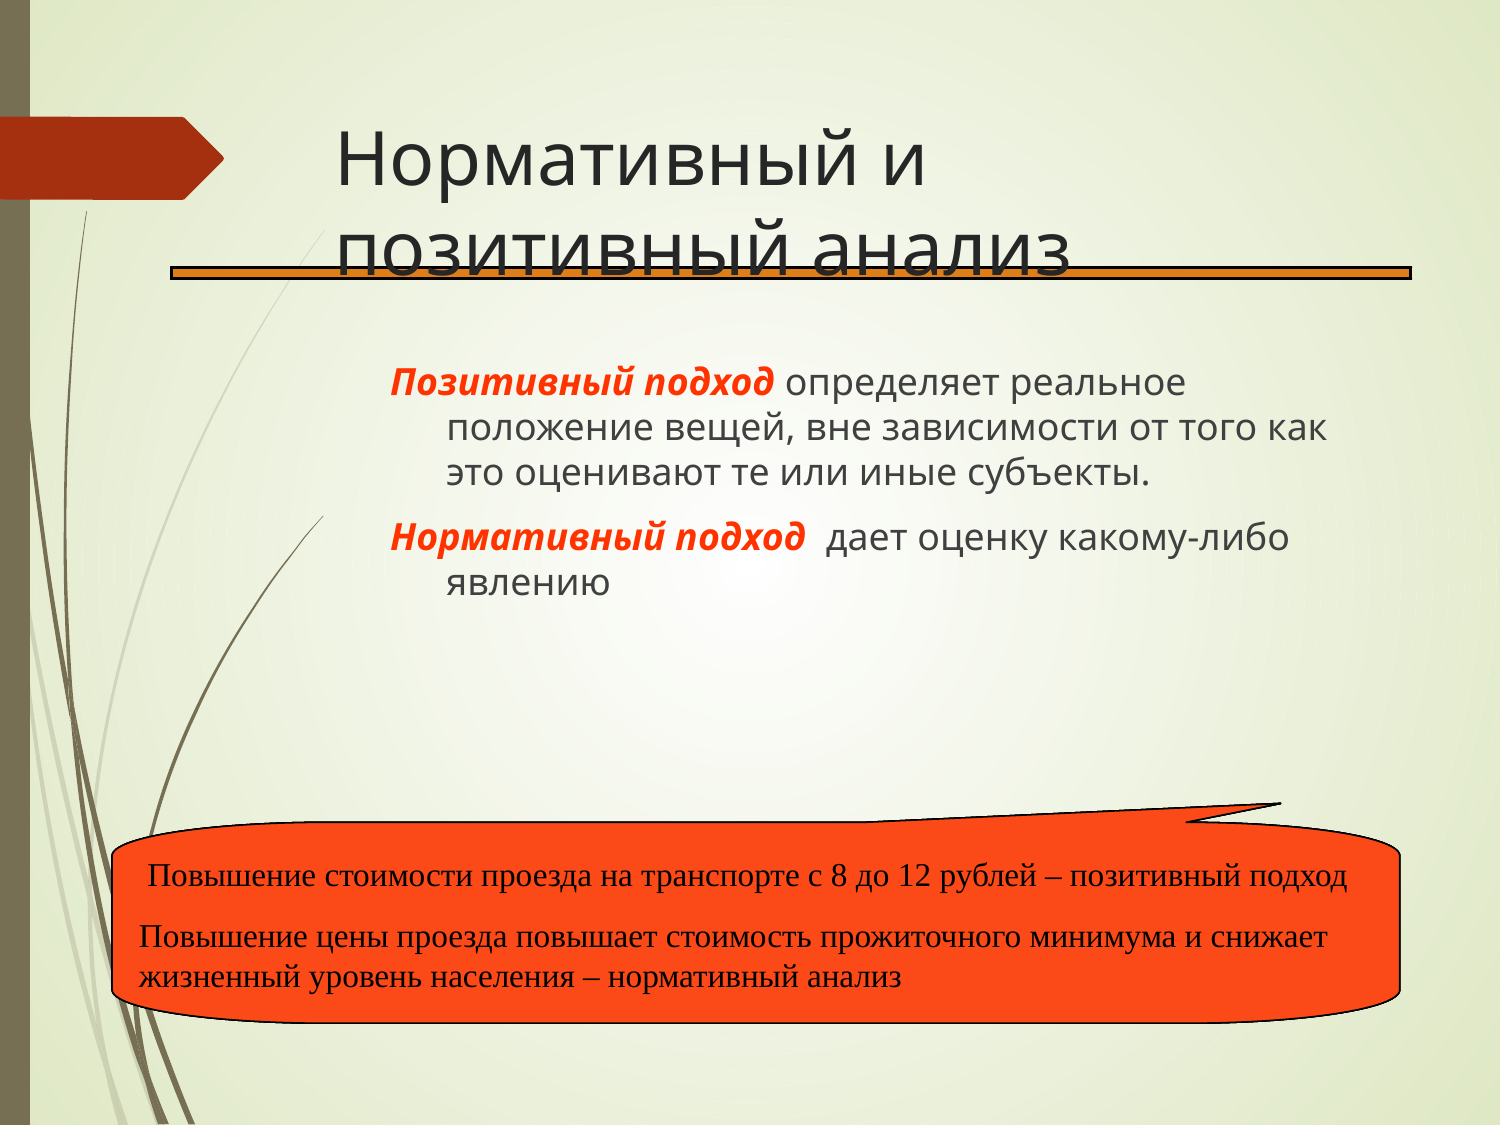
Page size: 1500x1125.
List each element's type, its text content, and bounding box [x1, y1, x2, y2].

text_box [126, 1002, 1385, 1024]
list Позитивный подход определяет реальное положение вещей, вне зависимости от того как это оценивают те или иные субъекты. Нормативный подход дает оценку какому-либо явлению [318, 350, 1401, 846]
title Нормативный и позитивный анализ [319, 102, 1400, 313]
text_box Повышение стоимости проезда на транспорте с 8 до 12 рублей – позитивный подход Повышение цены проезда повышает стоимость прожиточного минимума и снижает жизненный уровень населения – нормативный анализ [123, 846, 1412, 1002]
text_box [112, 803, 1391, 1001]
